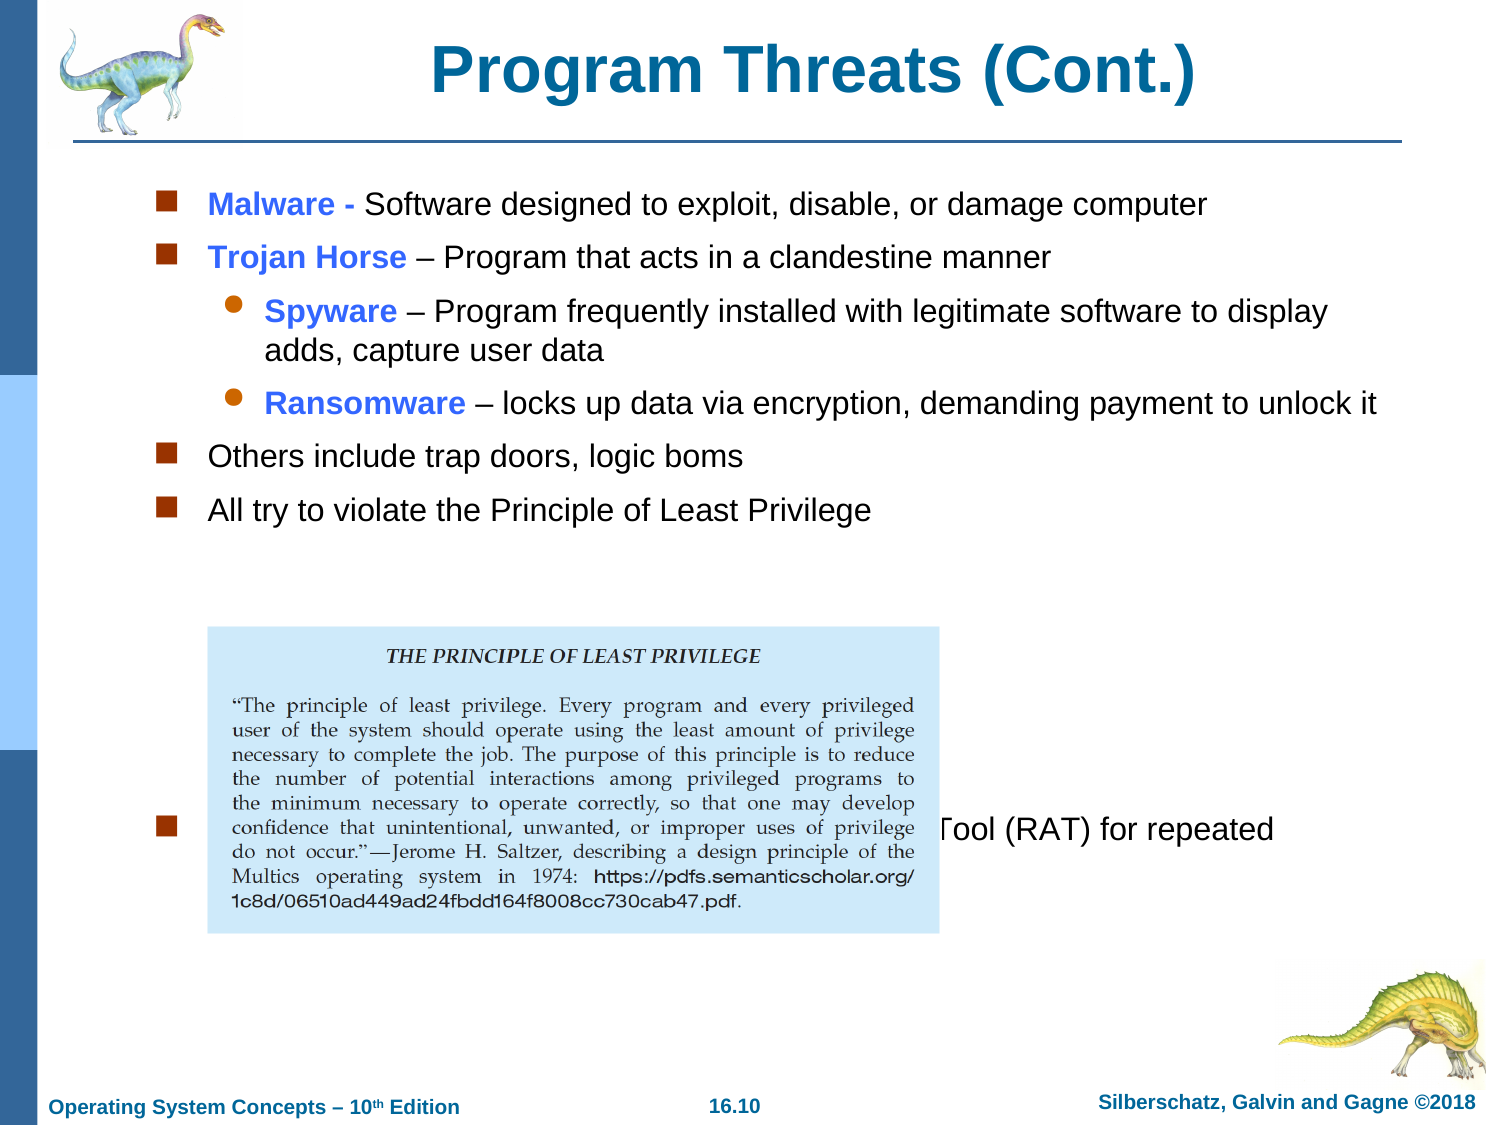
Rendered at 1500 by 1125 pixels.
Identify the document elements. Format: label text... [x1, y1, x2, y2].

list Malware - Software designed to exploit, disable, or damage computer Trojan Horse – Program that acts in a clandestine manner Spyware – Program frequently installed with legitimate software to display adds, capture user data Ransomware – locks up data via encryption, demanding payment to unlock it Others include trap doors, logic boms All try to violate the Principle of Least Privilege Goal frequently is to leave behind Remote Access Tool (RAT) for repeated access [143, 175, 1393, 919]
title Program Threats (Cont.) [203, 18, 1426, 114]
picture [1415, 1094, 1423, 1099]
picture [46, 0, 243, 149]
picture [203, 624, 942, 936]
picture [1275, 959, 1486, 1090]
